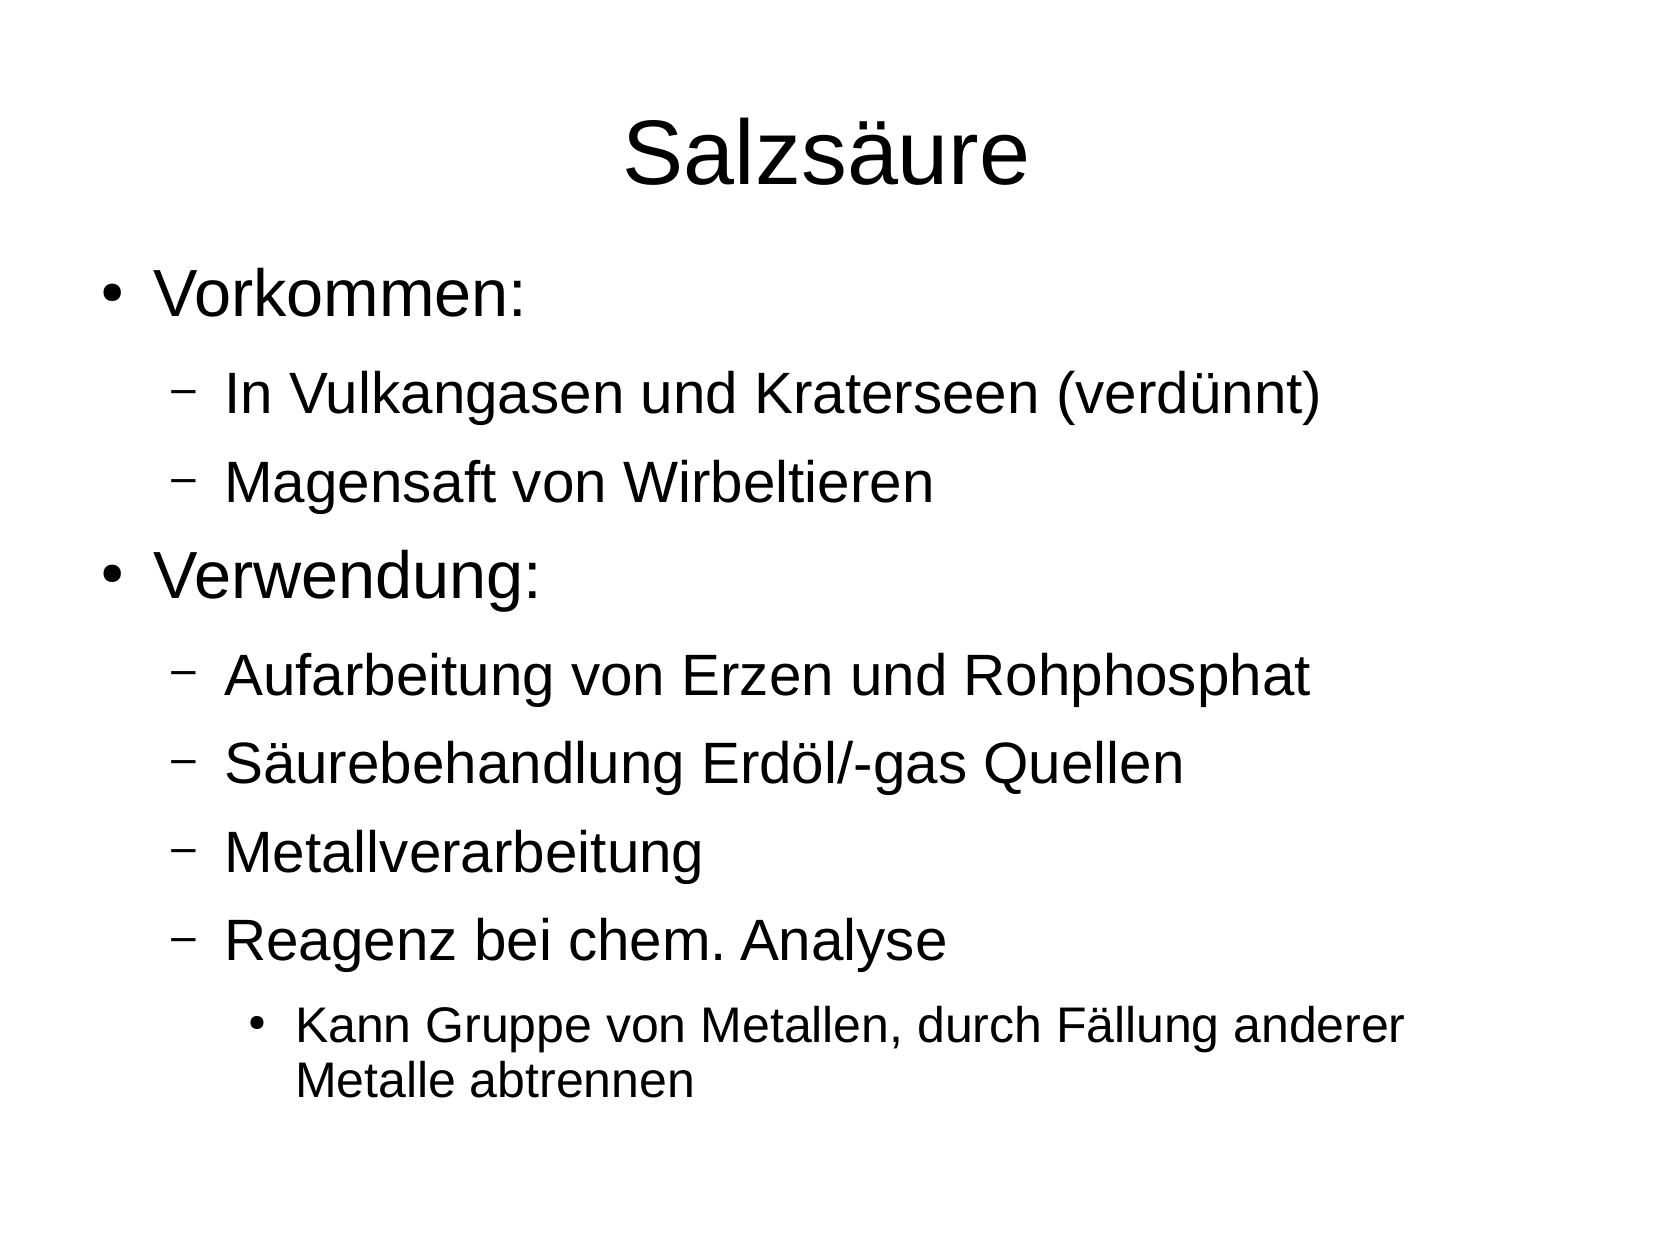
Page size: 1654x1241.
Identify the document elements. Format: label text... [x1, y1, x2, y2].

title Salzsäure [82, 49, 1571, 256]
list Vorkommen: In Vulkangasen und Kraterseen (verdünnt) Magensaft von Wirbeltieren Verwendung: Aufarbeitung von Erzen und Rohphosphat Säurebehandlung Erdöl/-gas Quellen Metallverarbeitung Reagenz bei chem. Analyse Kann Gruppe von Metallen, durch Fällung anderer Metalle abtrennen [82, 256, 1571, 1108]
